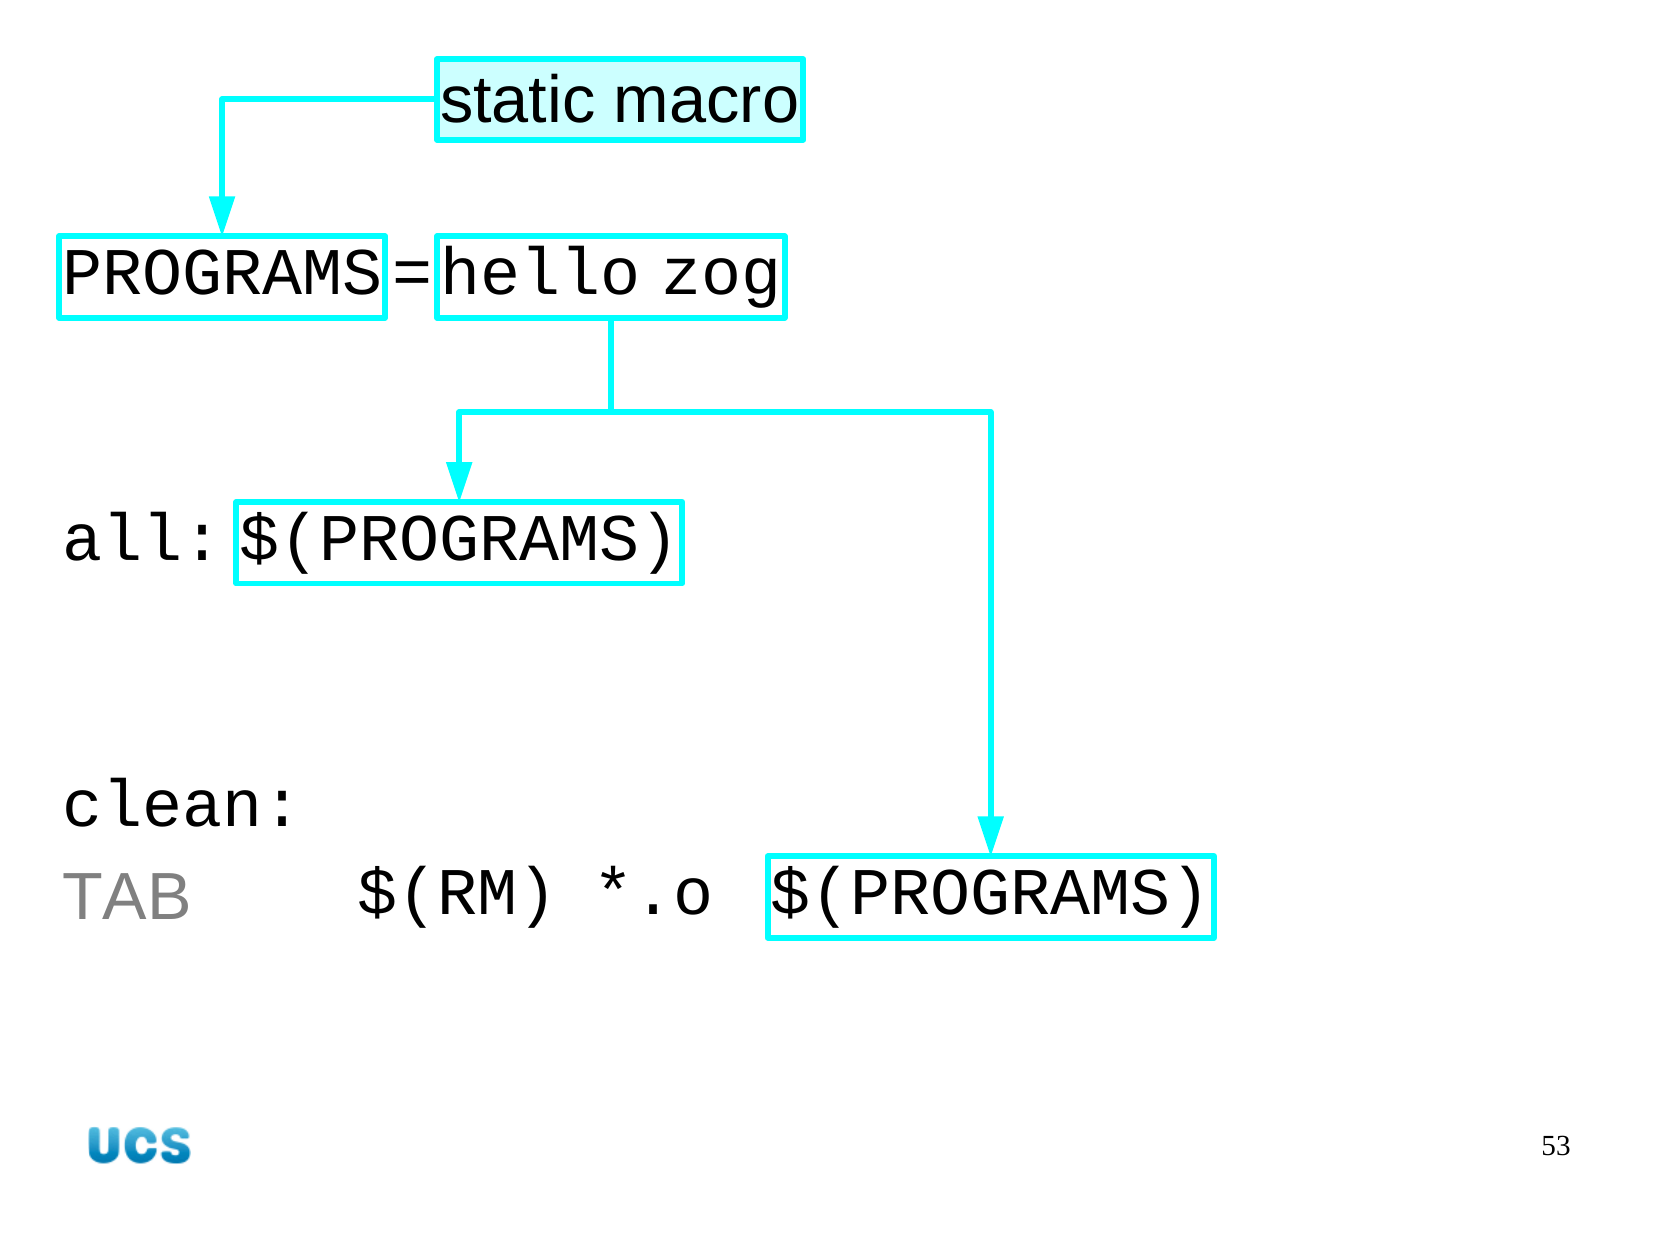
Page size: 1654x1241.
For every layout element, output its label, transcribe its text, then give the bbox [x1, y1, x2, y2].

text_box $(PROGRAMS) [236, 501, 683, 584]
text_box = [389, 236, 436, 318]
picture [88, 1126, 191, 1165]
text_box TAB [59, 856, 195, 938]
text_box *.o [590, 856, 717, 938]
text_box static macro [437, 59, 804, 140]
text_box $(RM) [354, 856, 561, 938]
text_box hello zog [437, 236, 785, 318]
text_box $(PROGRAMS) [767, 856, 1214, 938]
text_box PROGRAMS [59, 236, 386, 318]
text_box all: [59, 501, 226, 584]
text_box clean: [59, 767, 306, 850]
